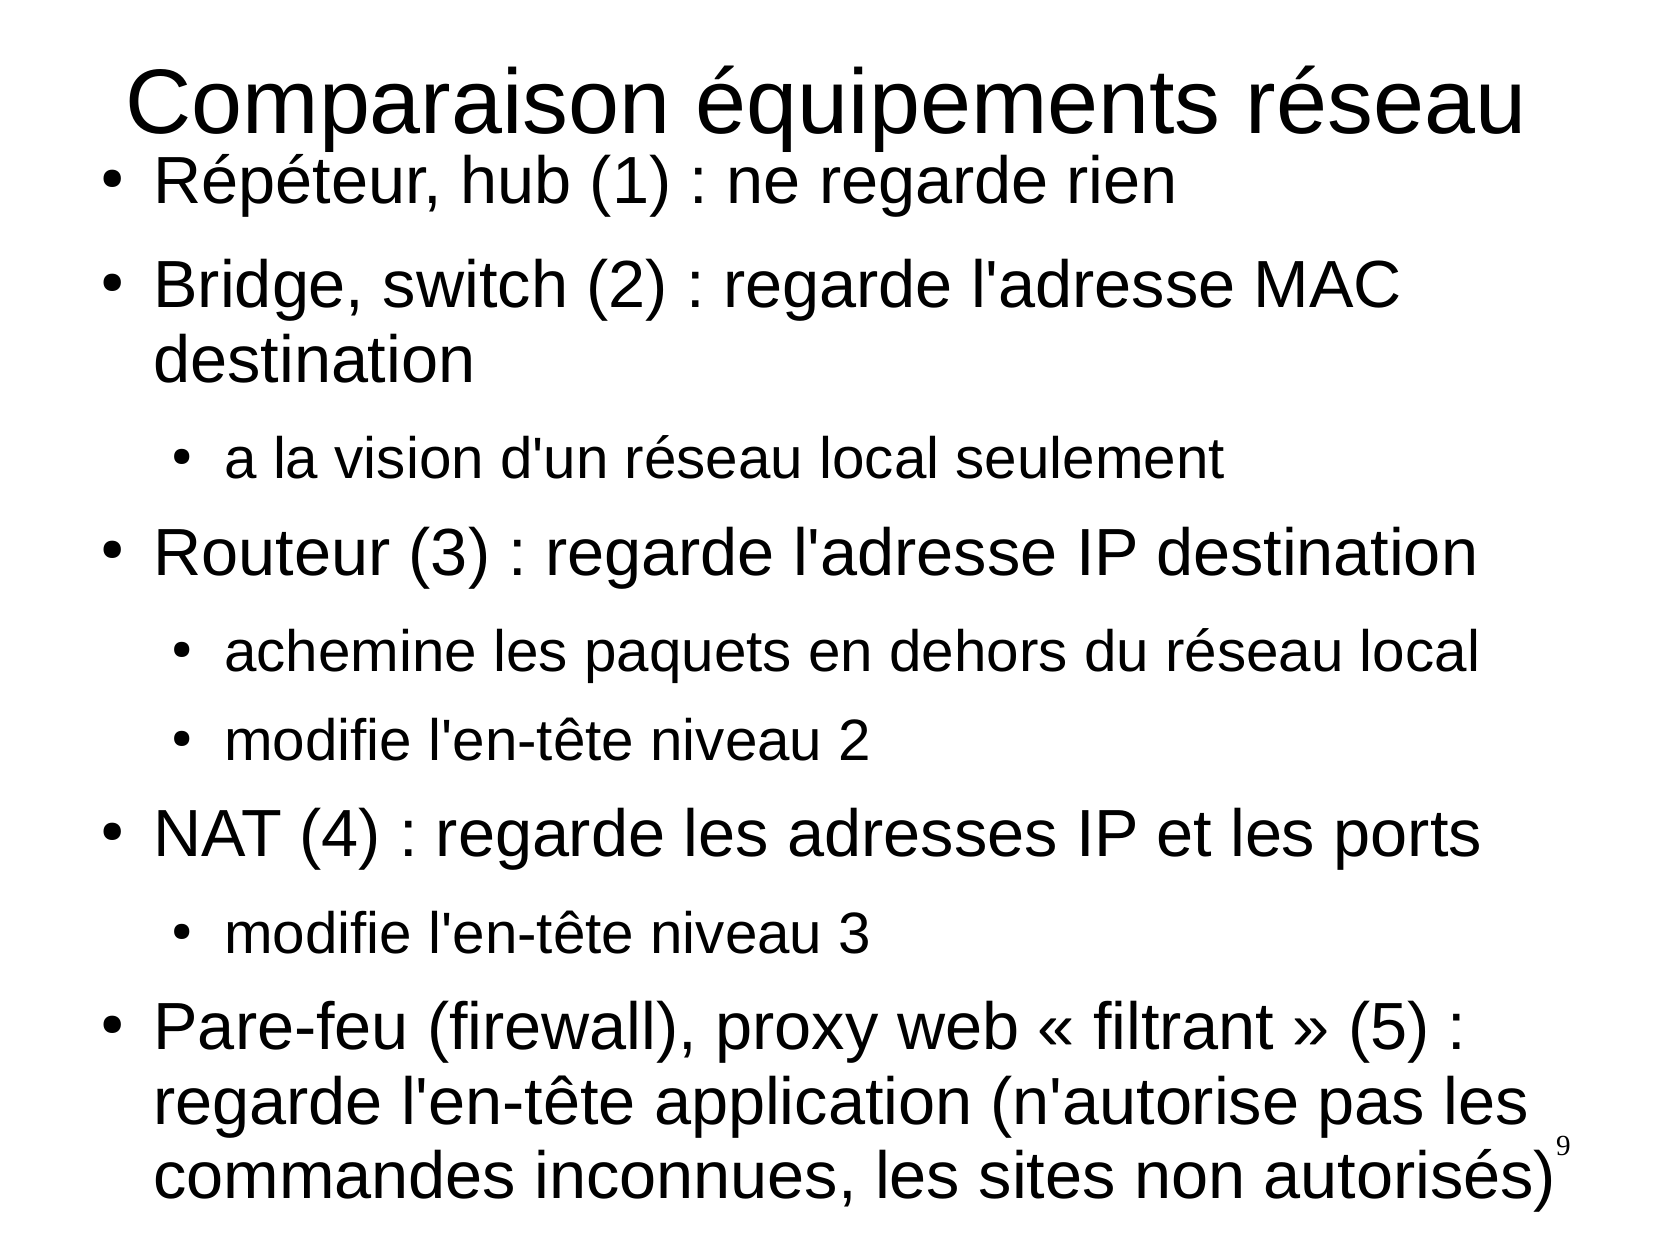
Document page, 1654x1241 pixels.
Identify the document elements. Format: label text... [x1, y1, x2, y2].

title Comparaison équipements réseau [82, 49, 1571, 142]
list Répéteur, hub (1) : ne regarde rien Bridge, switch (2) : regarde l'adresse MAC destination a la vision d'un réseau local seulement Routeur (3) : regarde l'adresse IP destination achemine les paquets en dehors du réseau local modifie l'en-tête niveau 2 NAT (4) : regarde les adresses IP et les ports modifie l'en-tête niveau 3 Pare-feu (firewall), proxy web « filtrant » (5) : regarde l'en-tête application (n'autorise pas les commandes inconnues, les sites non autorisés) [82, 142, 1571, 1214]
